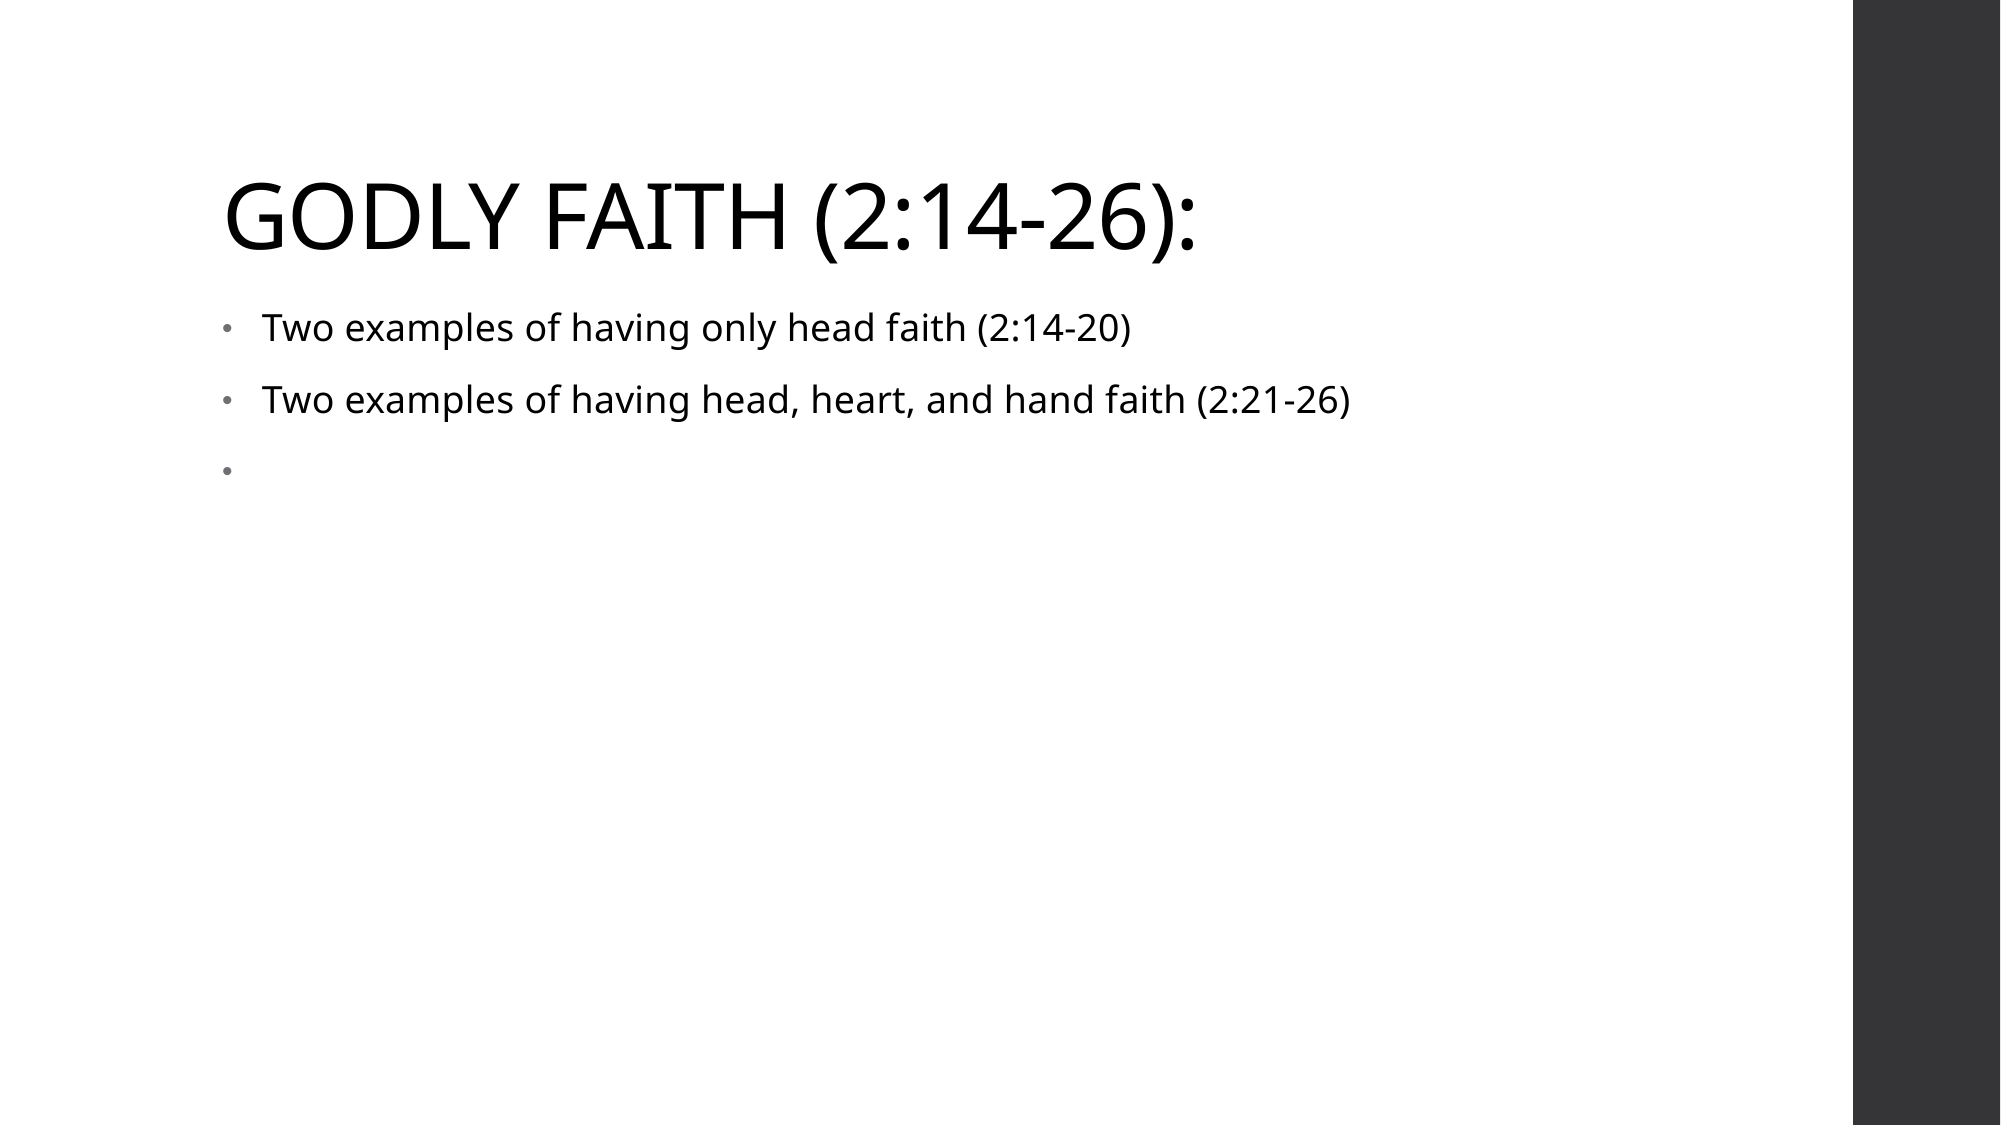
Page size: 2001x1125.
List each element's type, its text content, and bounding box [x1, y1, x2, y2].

list Two examples of having only head faith (2:14-20) Two examples of having head, heart, and hand faith (2:21-26) [206, 299, 1617, 1014]
title GODLY FAITH (2:14-26): [206, 60, 1797, 278]
